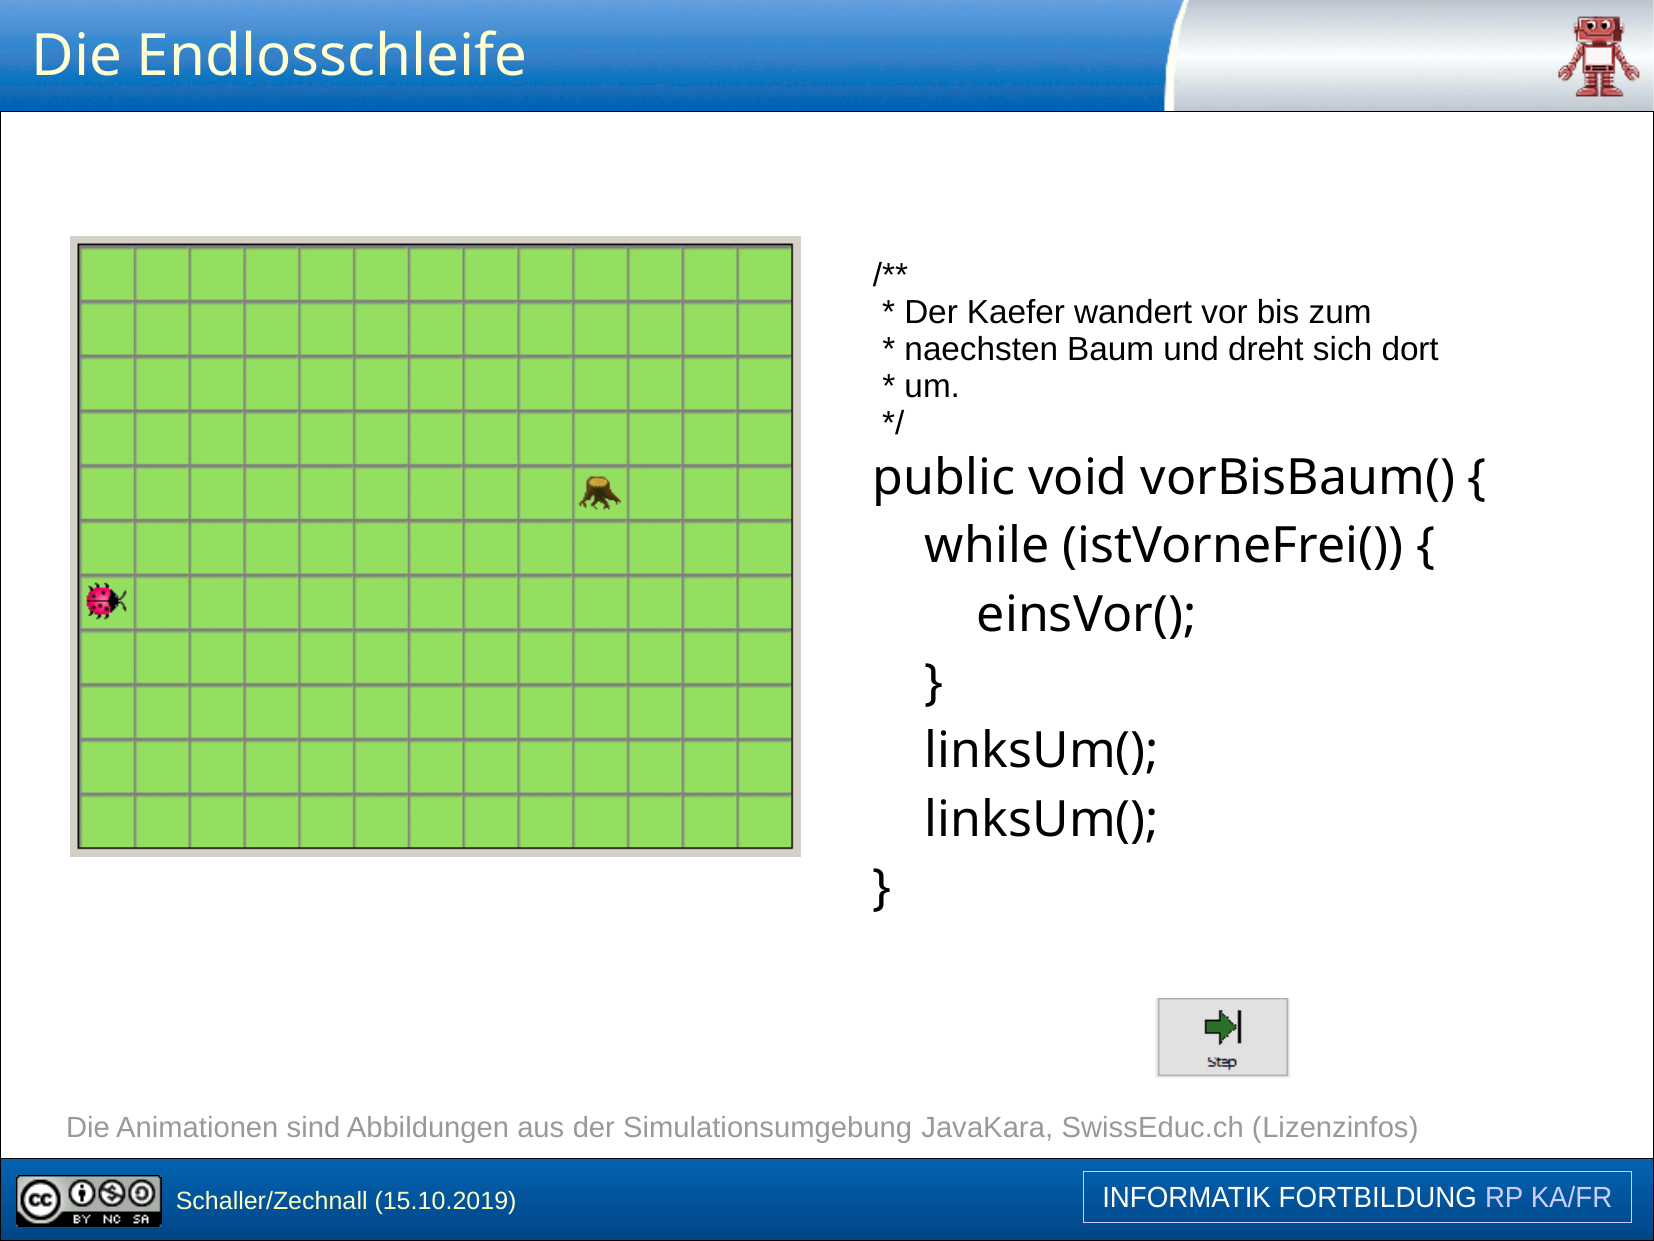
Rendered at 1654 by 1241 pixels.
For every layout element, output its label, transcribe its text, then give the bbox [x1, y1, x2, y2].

title Die Endlosschleife [31, 14, 1151, 92]
picture [0, 0, 1654, 111]
picture [1155, 998, 1290, 1078]
text_box Die Animationen sind Abbildungen aus der Simulationsumgebung JavaKara, SwissEduc.ch (Lizenzinfos) [51, 1104, 1528, 1185]
picture [16, 1175, 162, 1227]
list /** * Der Kaefer wandert vor bis zum * naechsten Baum und dreht sich dort * um. */ public void vorBisBaum() { while (istVorneFrei()) { einsVor(); } linksUm(); linksUm(); } [872, 256, 1596, 960]
picture [70, 236, 801, 857]
